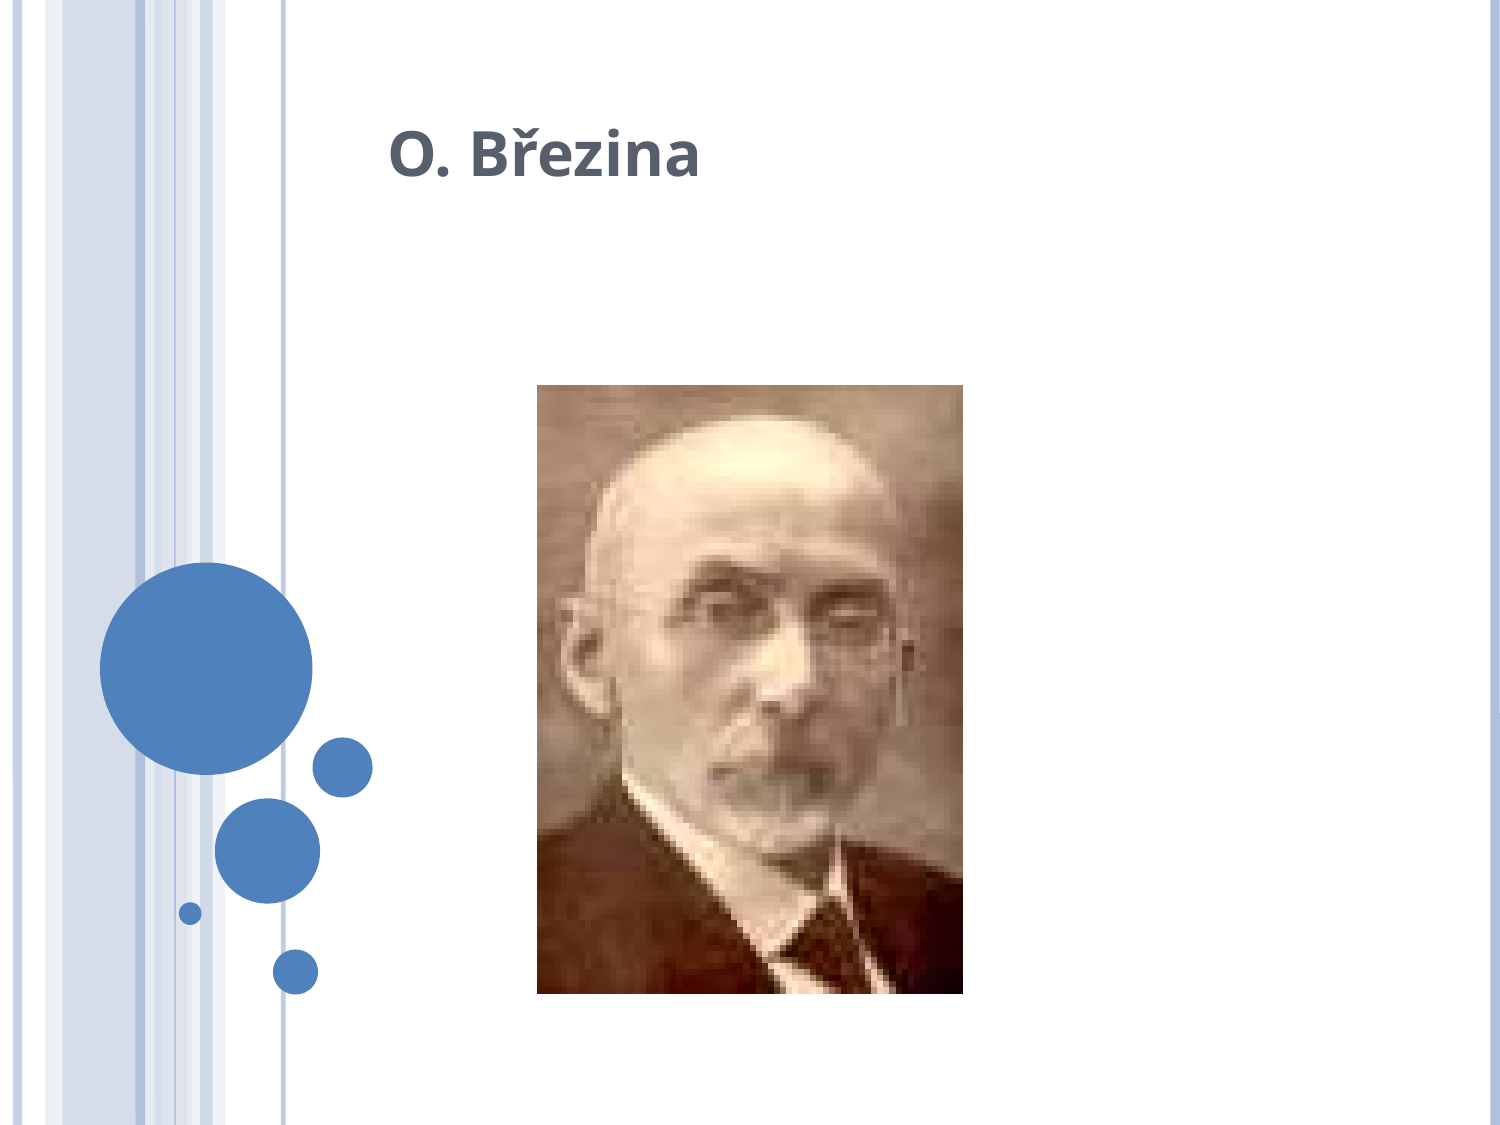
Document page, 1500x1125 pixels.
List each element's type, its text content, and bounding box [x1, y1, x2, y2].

picture [537, 385, 963, 994]
title O. Březina [371, 66, 1385, 197]
